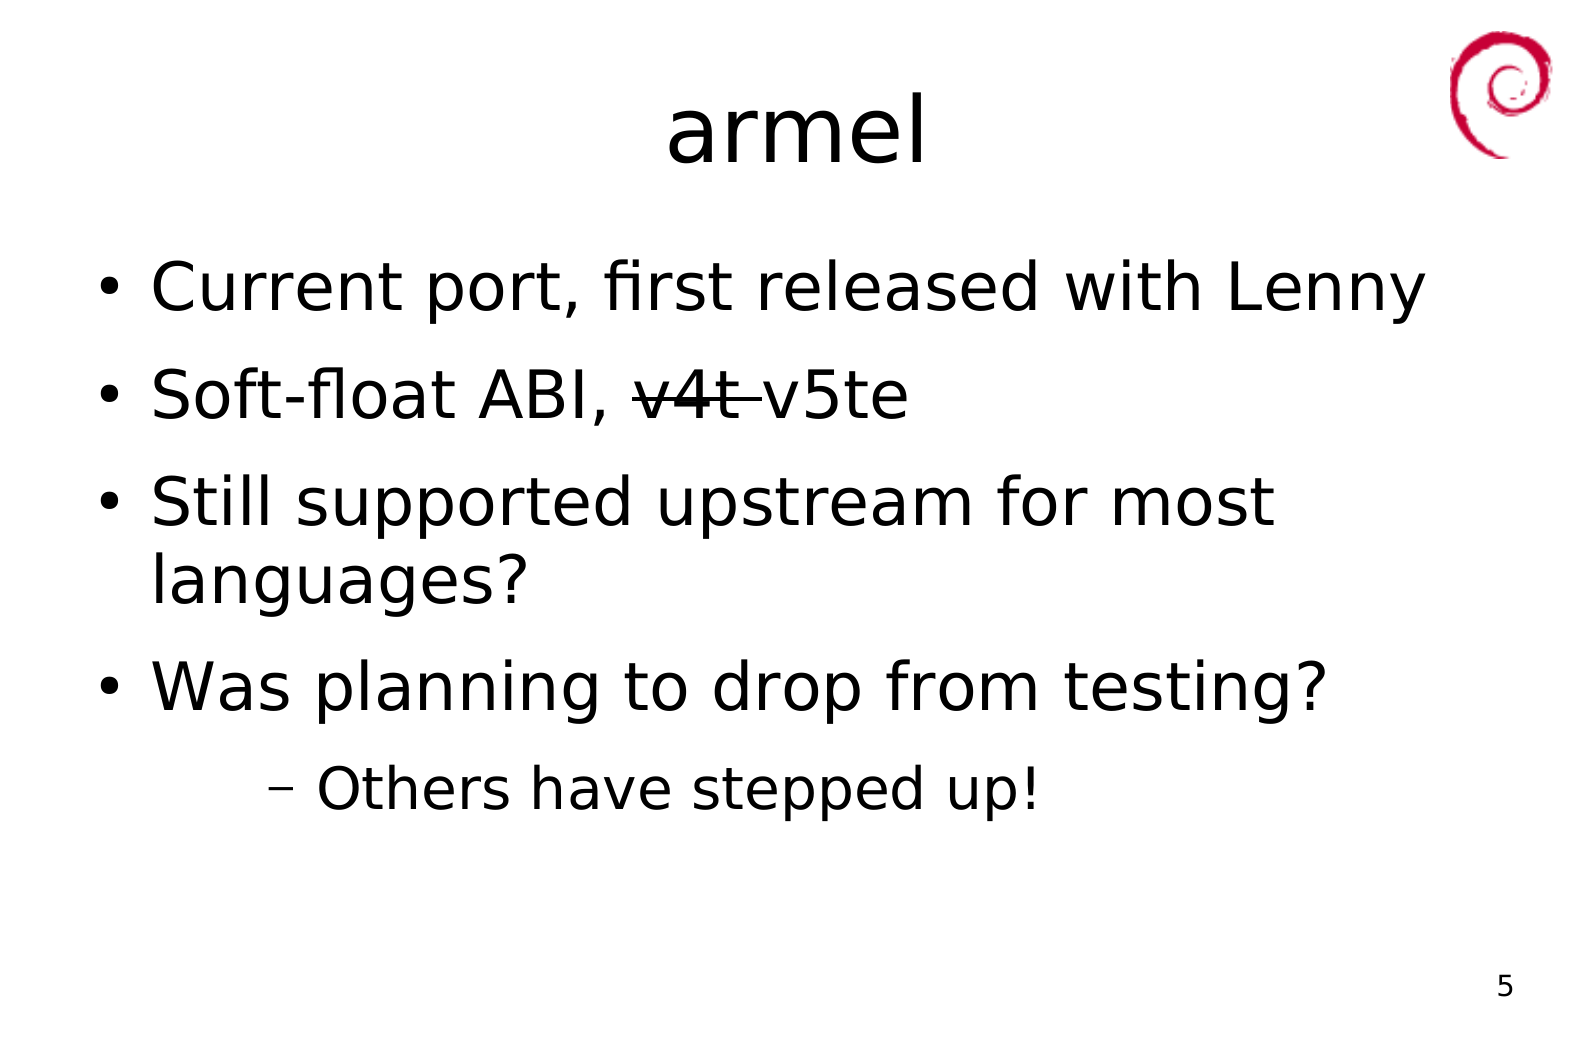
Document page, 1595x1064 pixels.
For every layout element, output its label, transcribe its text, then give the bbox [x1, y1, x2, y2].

title armel [79, 42, 1515, 220]
list Current port, first released with Lenny Soft-float ABI, v4t v5te Still supported upstream for most languages? Was planning to drop from testing? Others have stepped up! [79, 248, 1515, 1020]
picture [1450, 31, 1555, 159]
